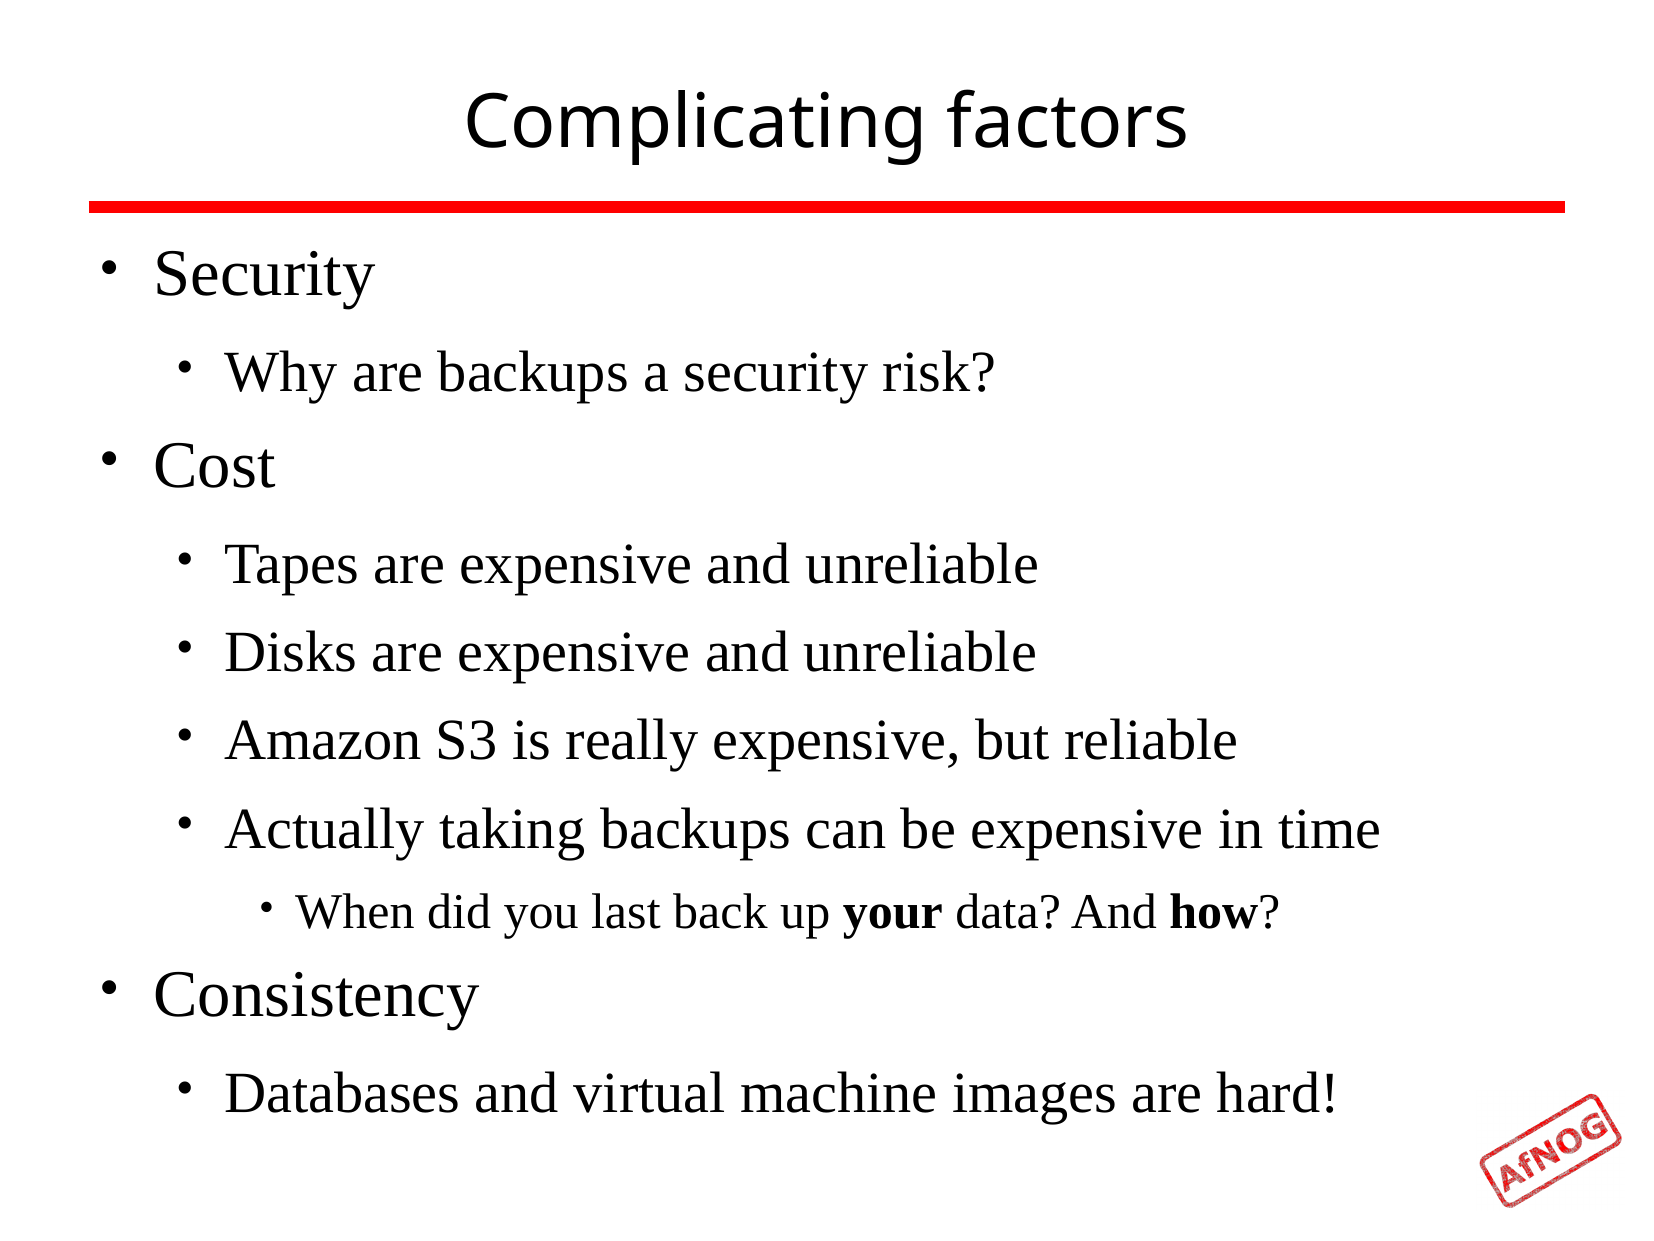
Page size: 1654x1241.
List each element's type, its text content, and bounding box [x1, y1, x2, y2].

list Security Why are backups a security risk? Cost Tapes are expensive and unreliable Disks are expensive and unreliable Amazon S3 is really expensive, but reliable Actually taking backups can be expensive in time When did you last back up your data? And how? Consistency Databases and virtual machine images are hard! [82, 236, 1571, 1126]
picture [1476, 1090, 1625, 1211]
title Complicating factors [88, 29, 1565, 207]
